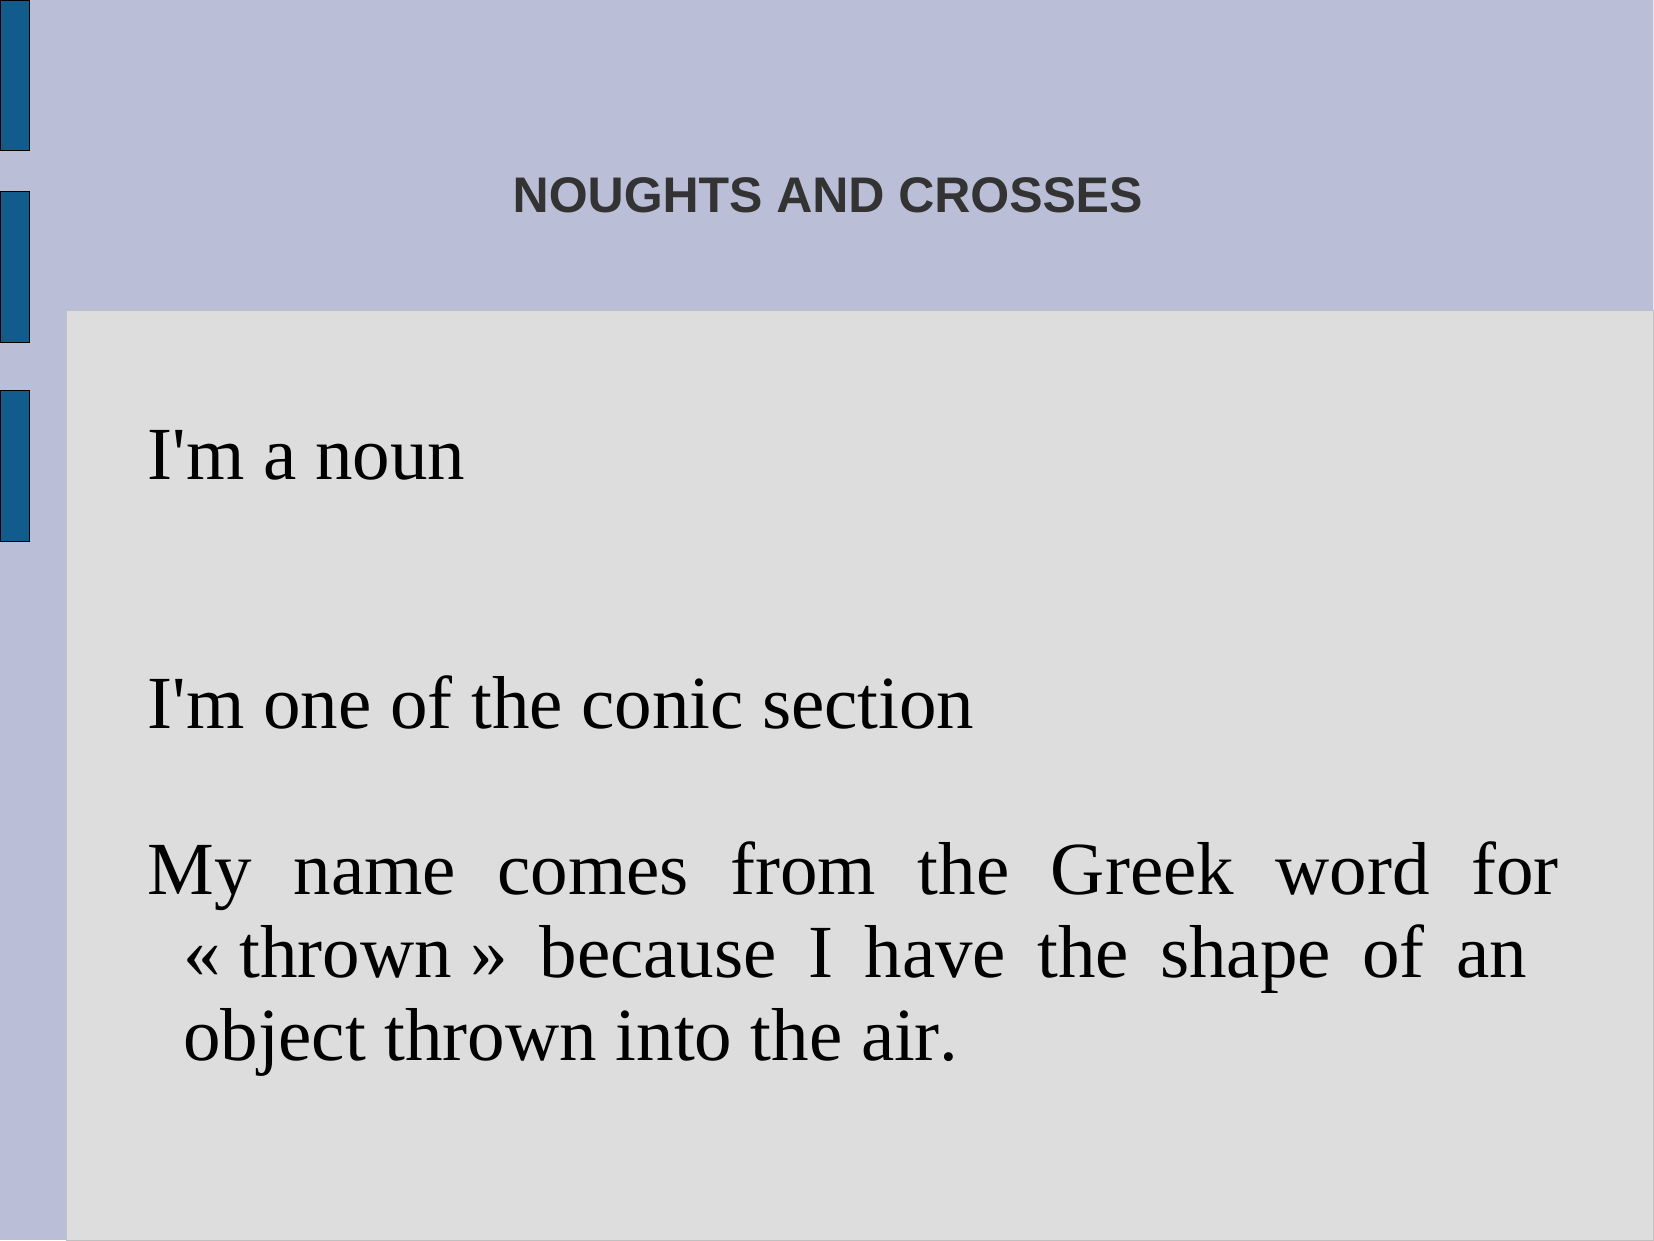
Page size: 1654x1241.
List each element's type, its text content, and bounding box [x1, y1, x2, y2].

subtitle I'm a noun I'm one of the conic section My name comes from the Greek word for « thrown » because I have the shape of an object thrown into the air. [147, 354, 1560, 1136]
title NOUGHTS AND CROSSES [121, 91, 1534, 299]
